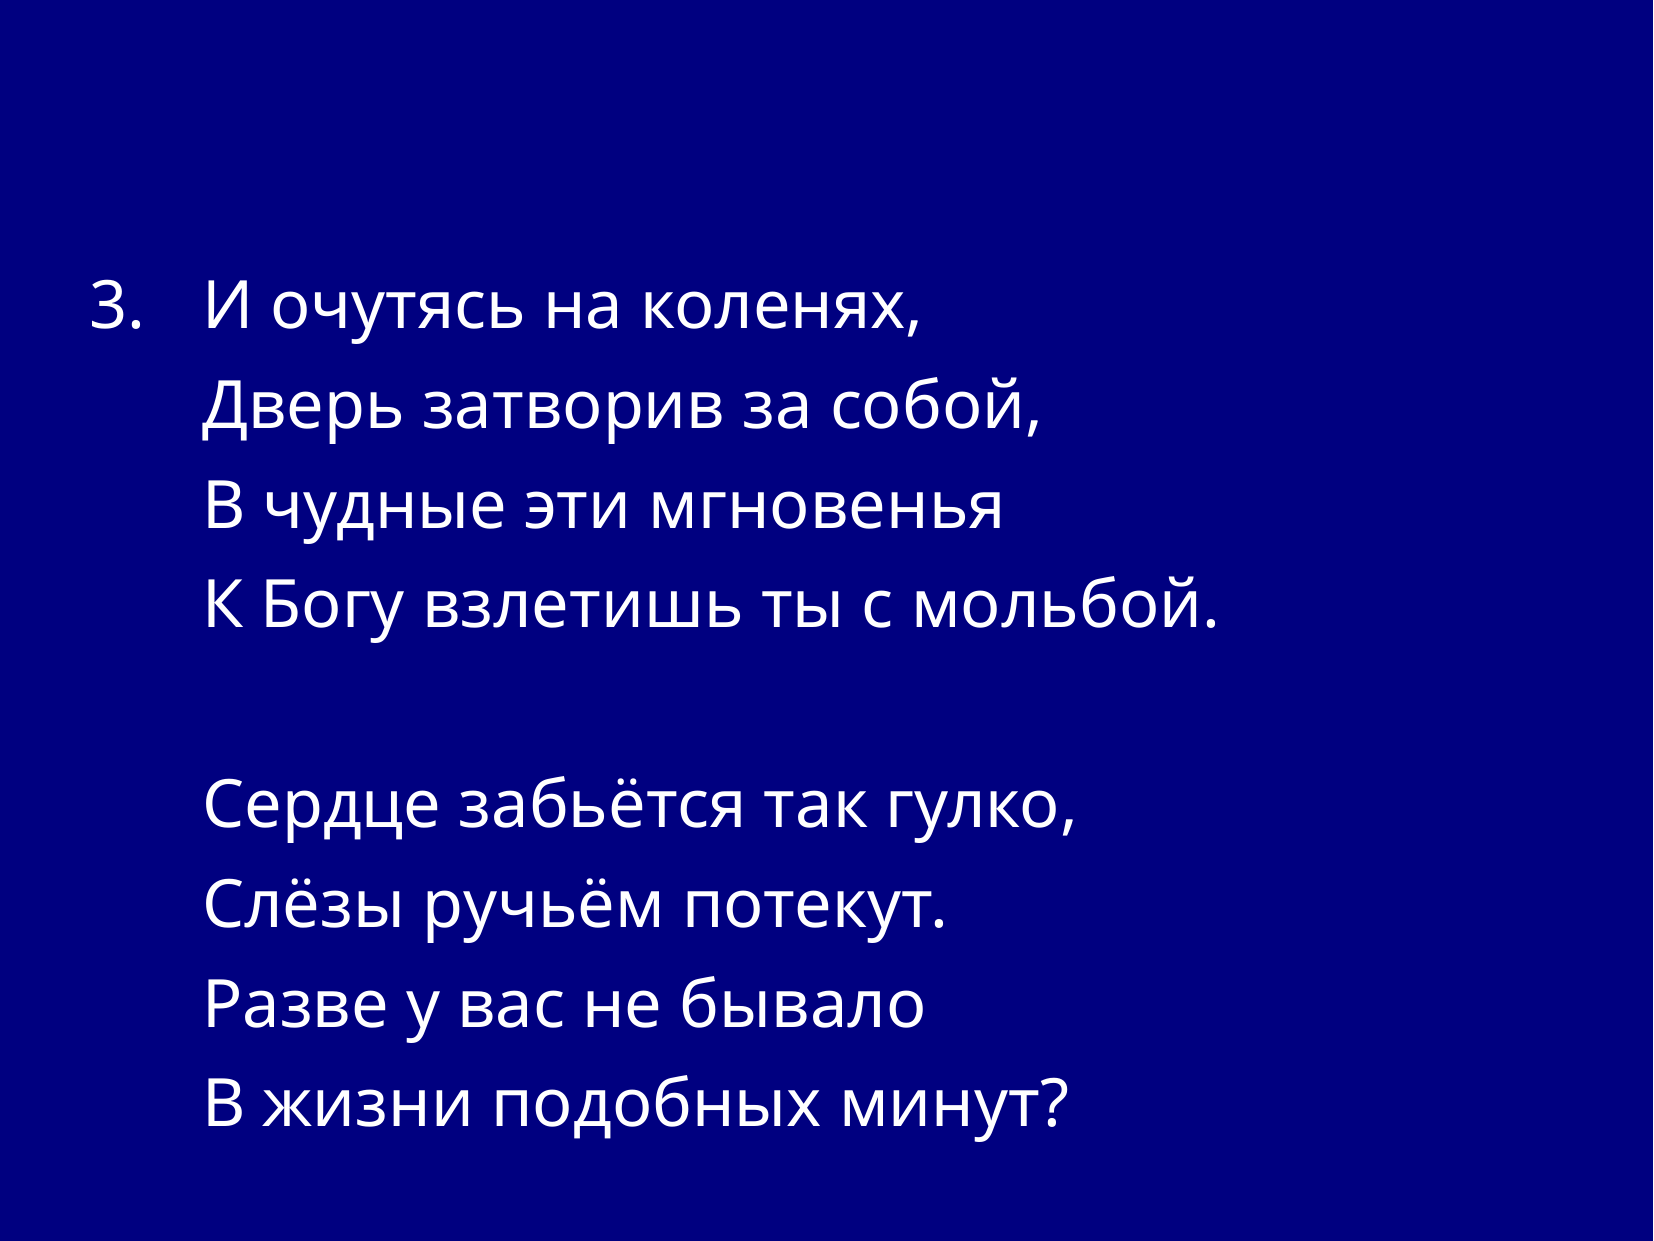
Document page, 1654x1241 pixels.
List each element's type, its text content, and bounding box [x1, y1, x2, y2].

text_box 3. И очутясь на коленях, Дверь затворив за собой, В чудные эти мгновенья К Богу взлетишь ты с мольбой. Сердце забьётся так гулко, Слёзы ручьём потекут. Разве у вас не бывало В жизни подобных минут? [75, 150, 1576, 1163]
